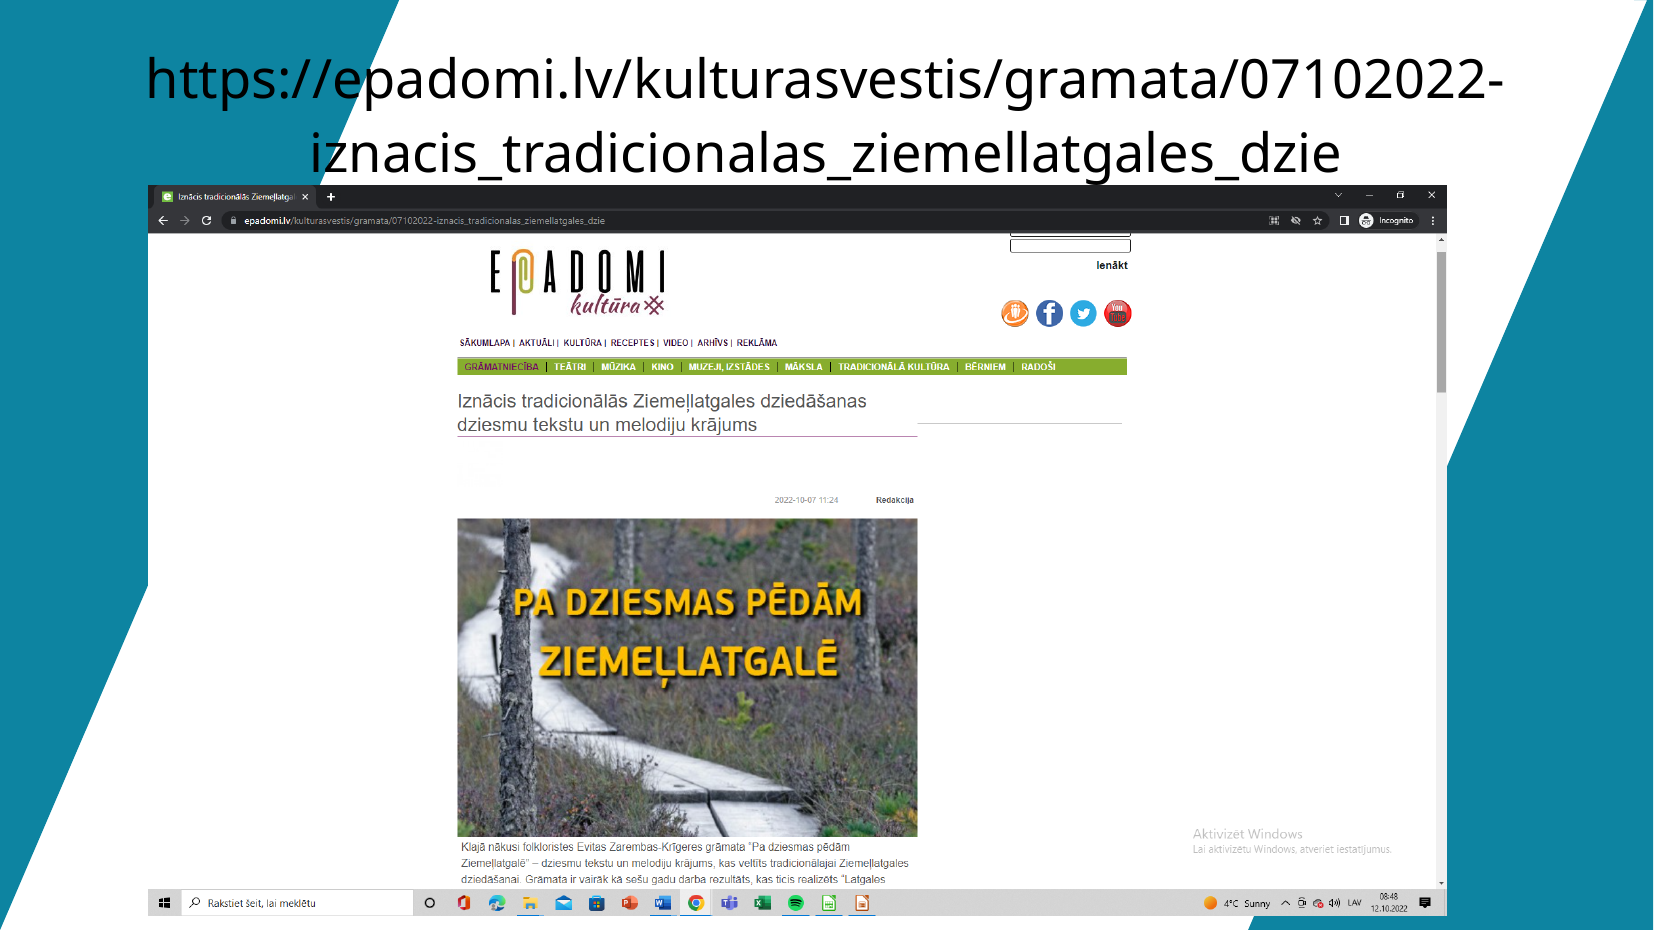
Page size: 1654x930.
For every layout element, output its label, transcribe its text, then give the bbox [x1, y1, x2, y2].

picture [148, 185, 1447, 916]
title https://epadomi.lv/kulturasvestis/gramata/07102022-iznacis_tradicionalas_ziemellatgales_dzie [82, 156, 1571, 193]
